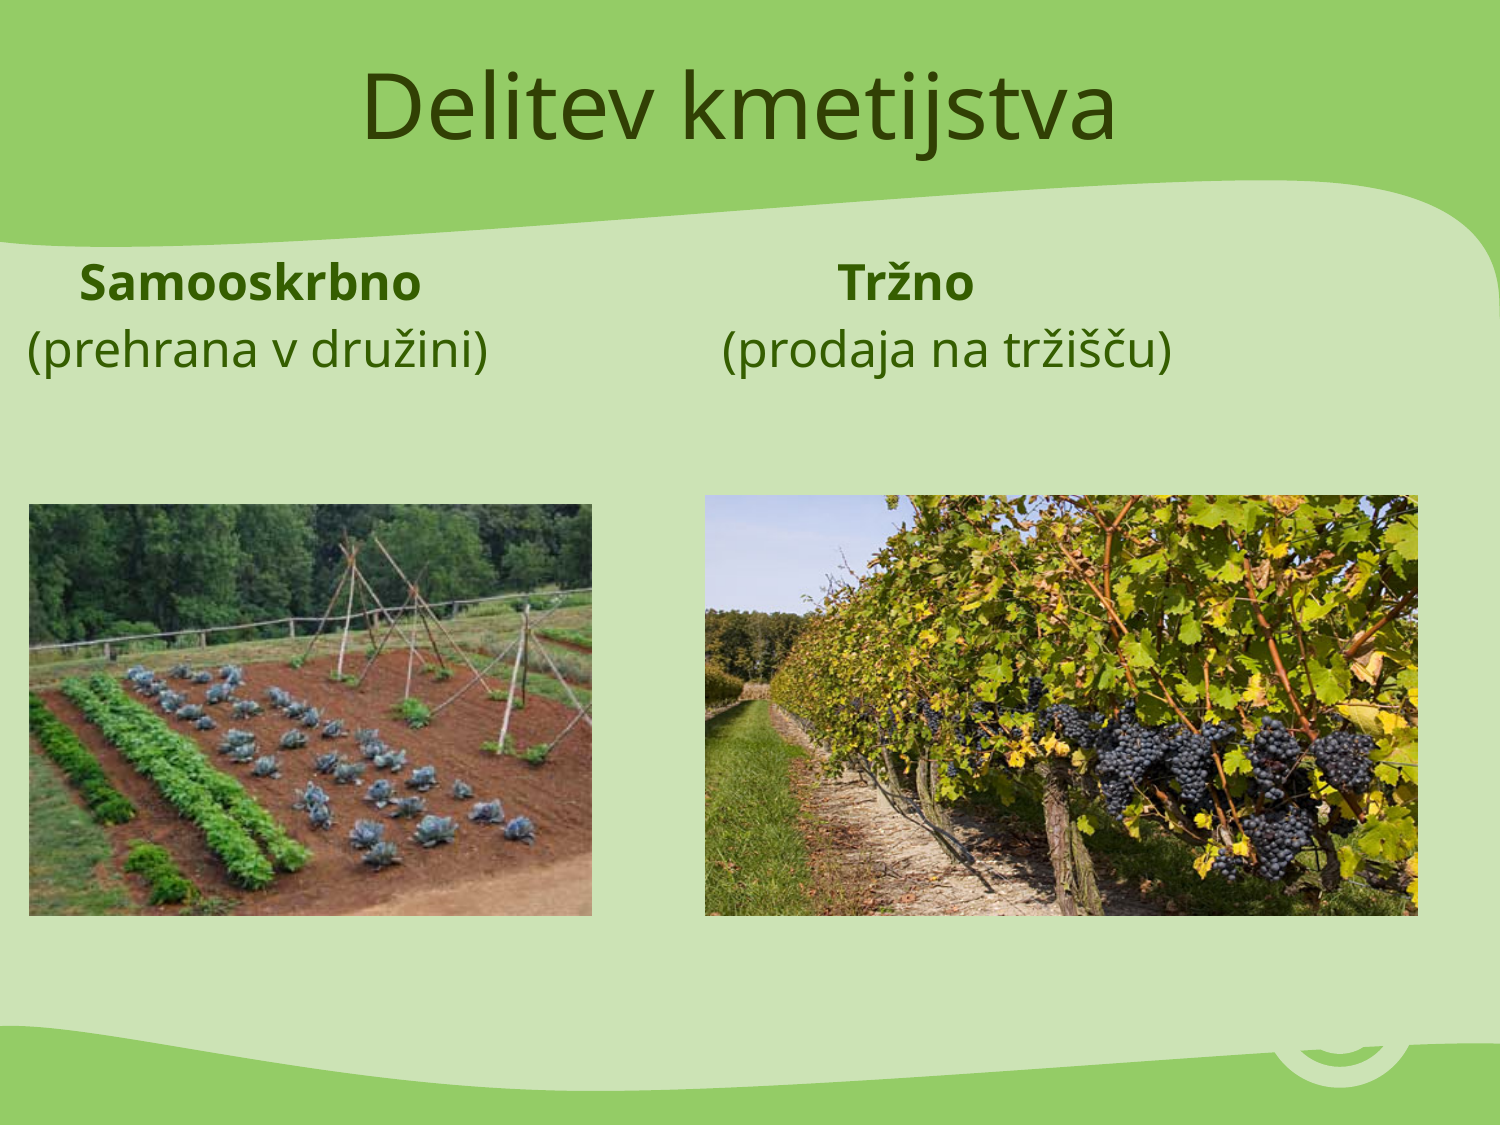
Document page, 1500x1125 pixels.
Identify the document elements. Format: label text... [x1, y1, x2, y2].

picture [705, 495, 1418, 916]
picture [29, 504, 592, 916]
text_box Samooskrbno Tržno (prehrana v družini) (prodaja na tržišču) [0, 236, 1447, 379]
title Delitev kmetijstva [74, 2, 1406, 190]
